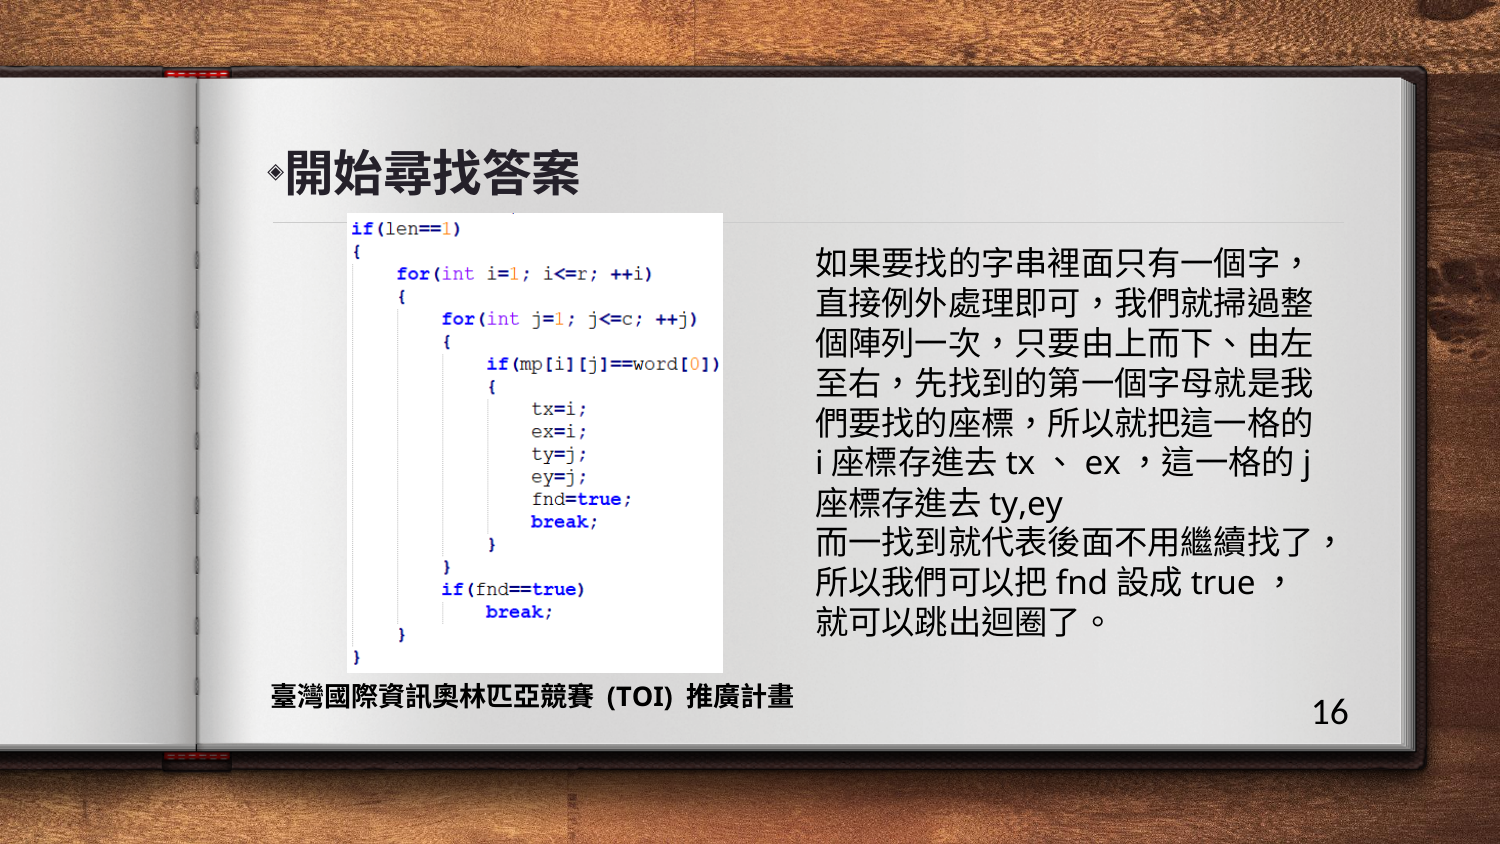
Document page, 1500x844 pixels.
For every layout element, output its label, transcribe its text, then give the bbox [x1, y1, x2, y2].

list 開始尋找答案 [252, 126, 1194, 216]
text_box 如果要找的字串裡面只有一個字，直接例外處理即可，我們就掃過整個陣列一次，只要由上而下、由左至右，先找到的第一個字母就是我們要找的座標，所以就把這一格的i座標存進去tx、ex，這一格的j座標存進去ty,ey 而一找到就代表後面不用繼續找了，所以我們可以把fnd設成true，就可以跳出迴圈了。 [800, 234, 1341, 654]
picture [347, 213, 723, 673]
text_box 15 [1295, 672, 1386, 737]
